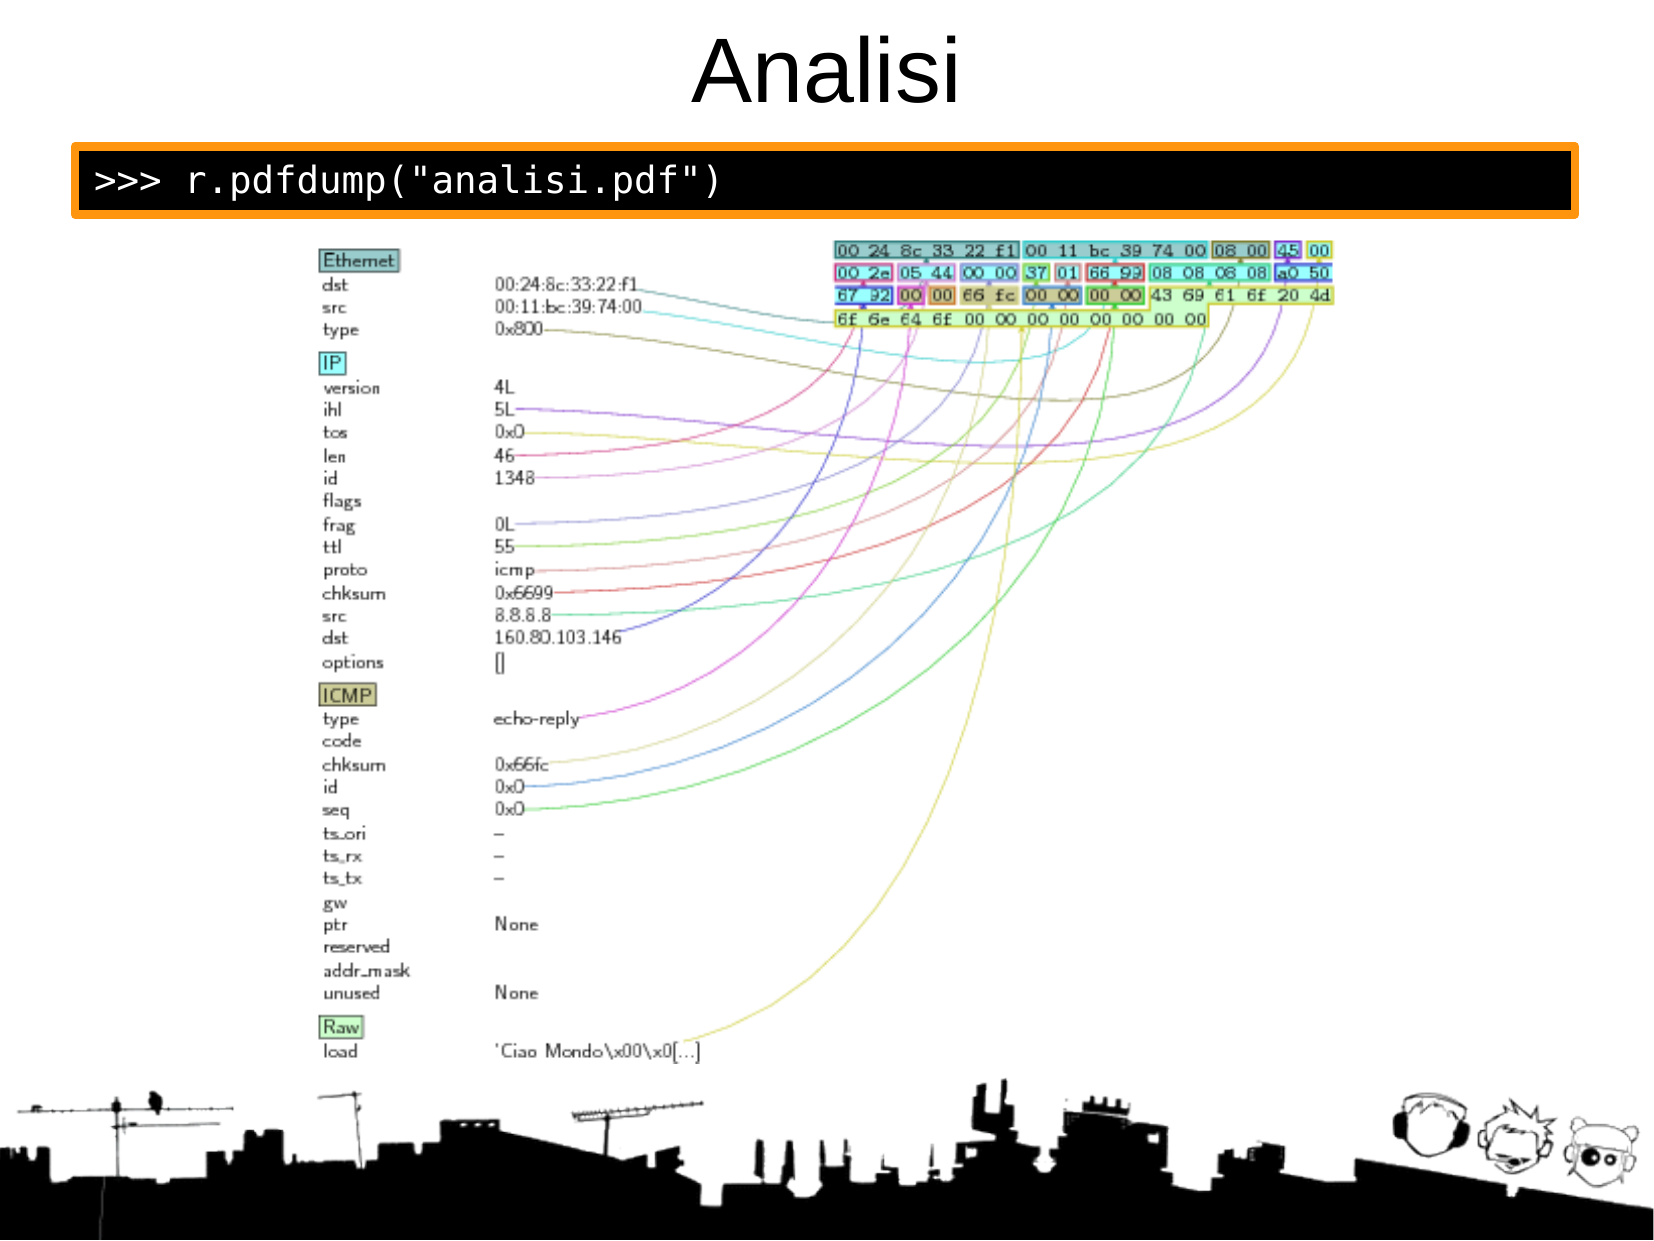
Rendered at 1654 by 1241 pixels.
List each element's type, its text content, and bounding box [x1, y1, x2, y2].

picture [317, 239, 1337, 1064]
title Analisi [82, 0, 1571, 142]
picture [0, 1077, 1654, 1240]
text_box >>> r.pdfdump("analisi.pdf") [75, 146, 1576, 215]
